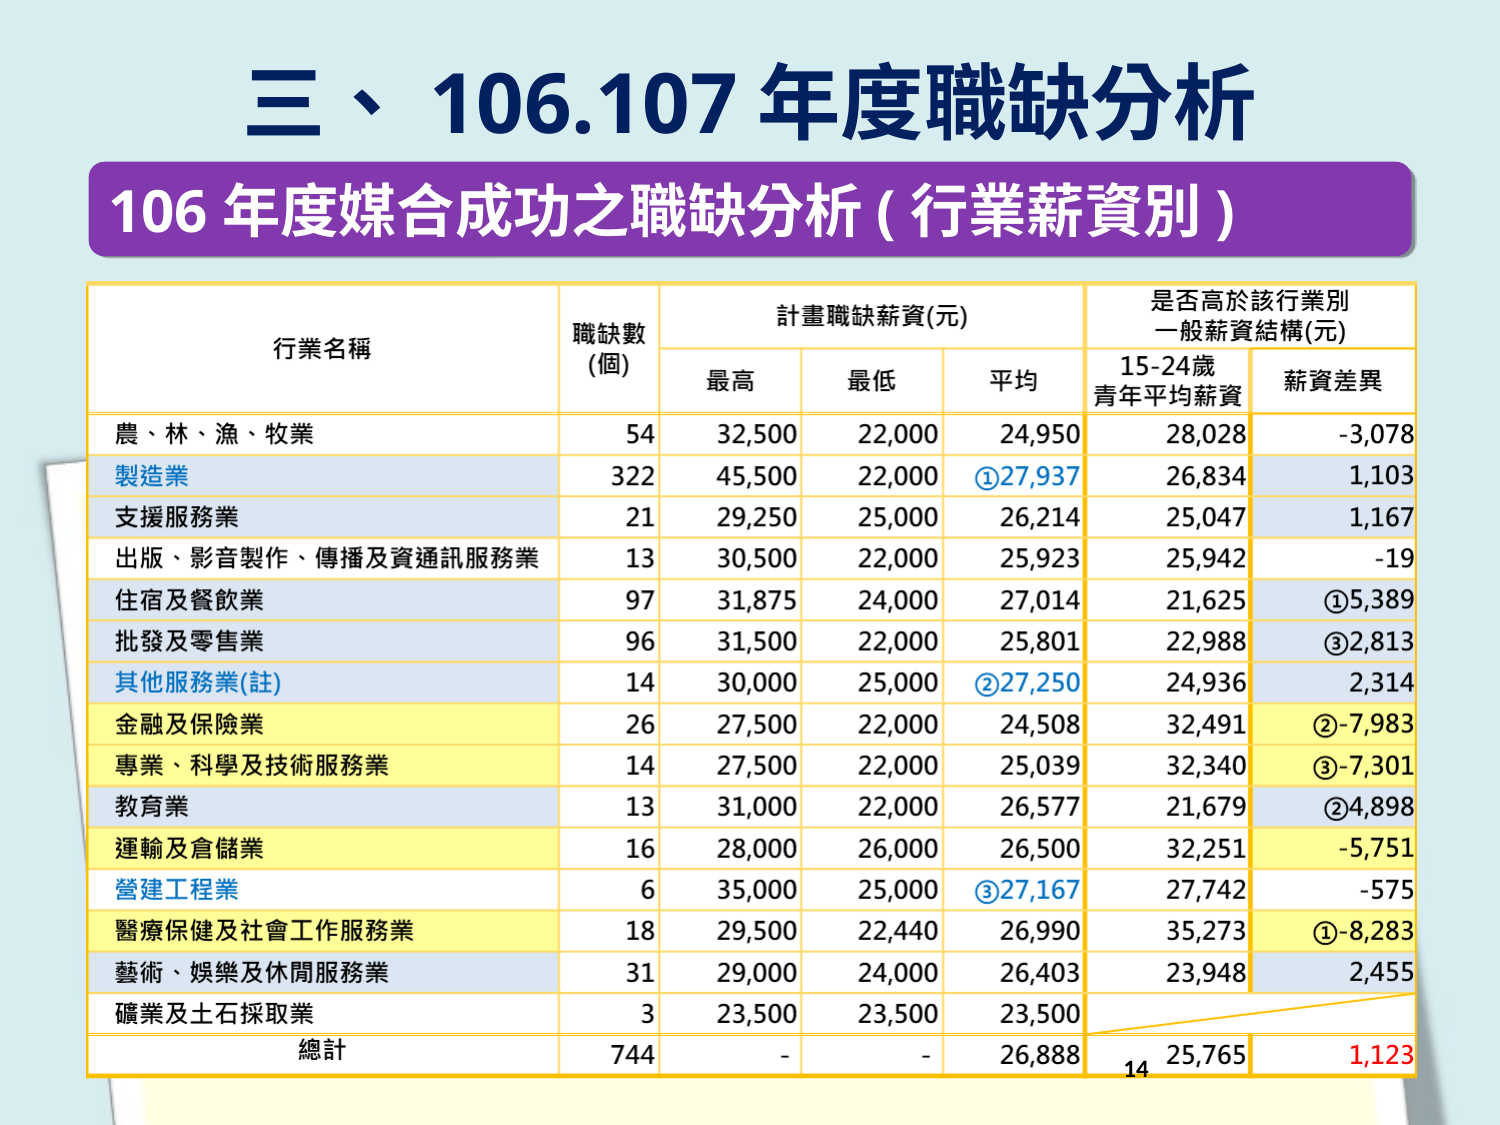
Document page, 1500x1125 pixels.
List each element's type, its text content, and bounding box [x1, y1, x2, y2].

text_box 14 [1108, 1037, 1459, 1098]
picture [86, 277, 1417, 1085]
text_box 三、106.107年度職缺分析 [0, 42, 1500, 137]
text_box 106年度媒合成功之職缺分析(行業薪資別) [88, 161, 1412, 257]
